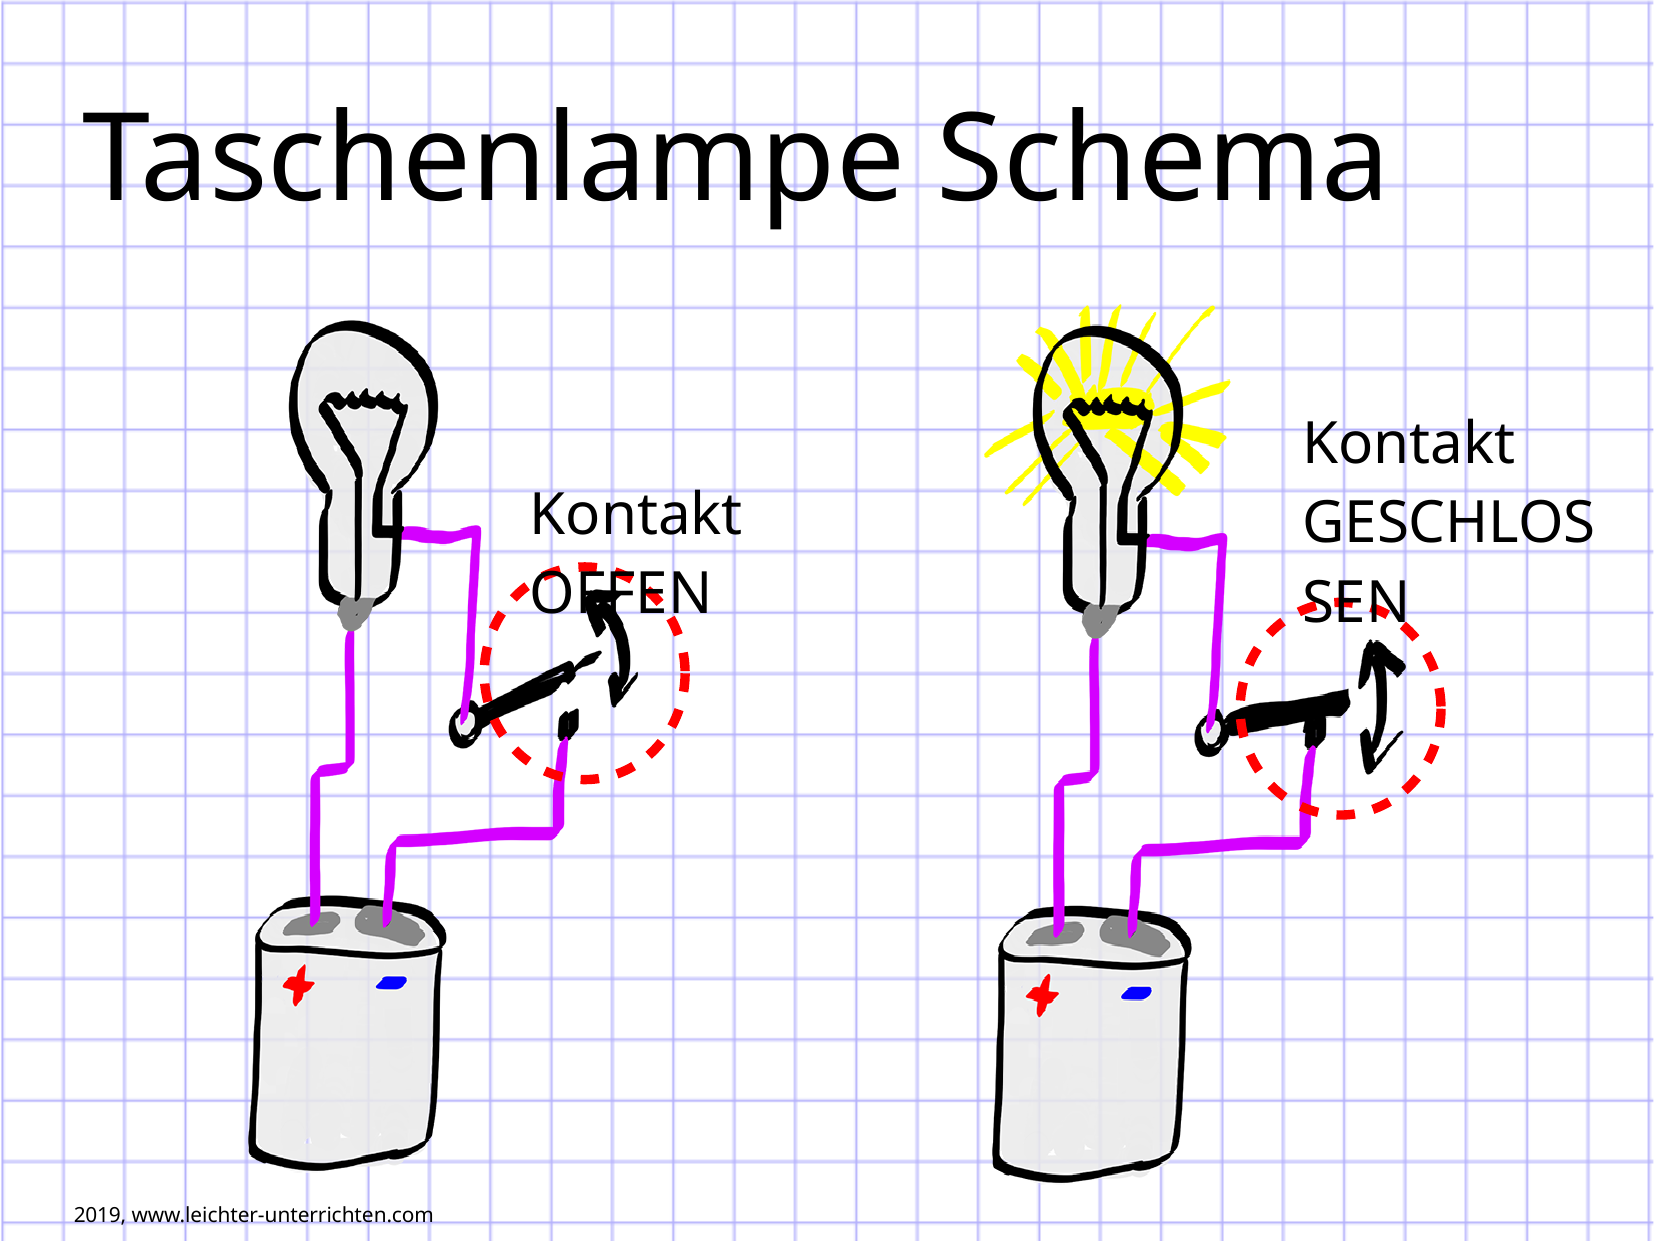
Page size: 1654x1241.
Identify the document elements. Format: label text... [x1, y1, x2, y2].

text_box Kontakt OFFEN [514, 464, 863, 567]
text_box Kontakt GESCHLOSSEN [1287, 394, 1642, 567]
title Taschenlampe Schema [82, 49, 1571, 257]
picture [0, 0, 1654, 1241]
